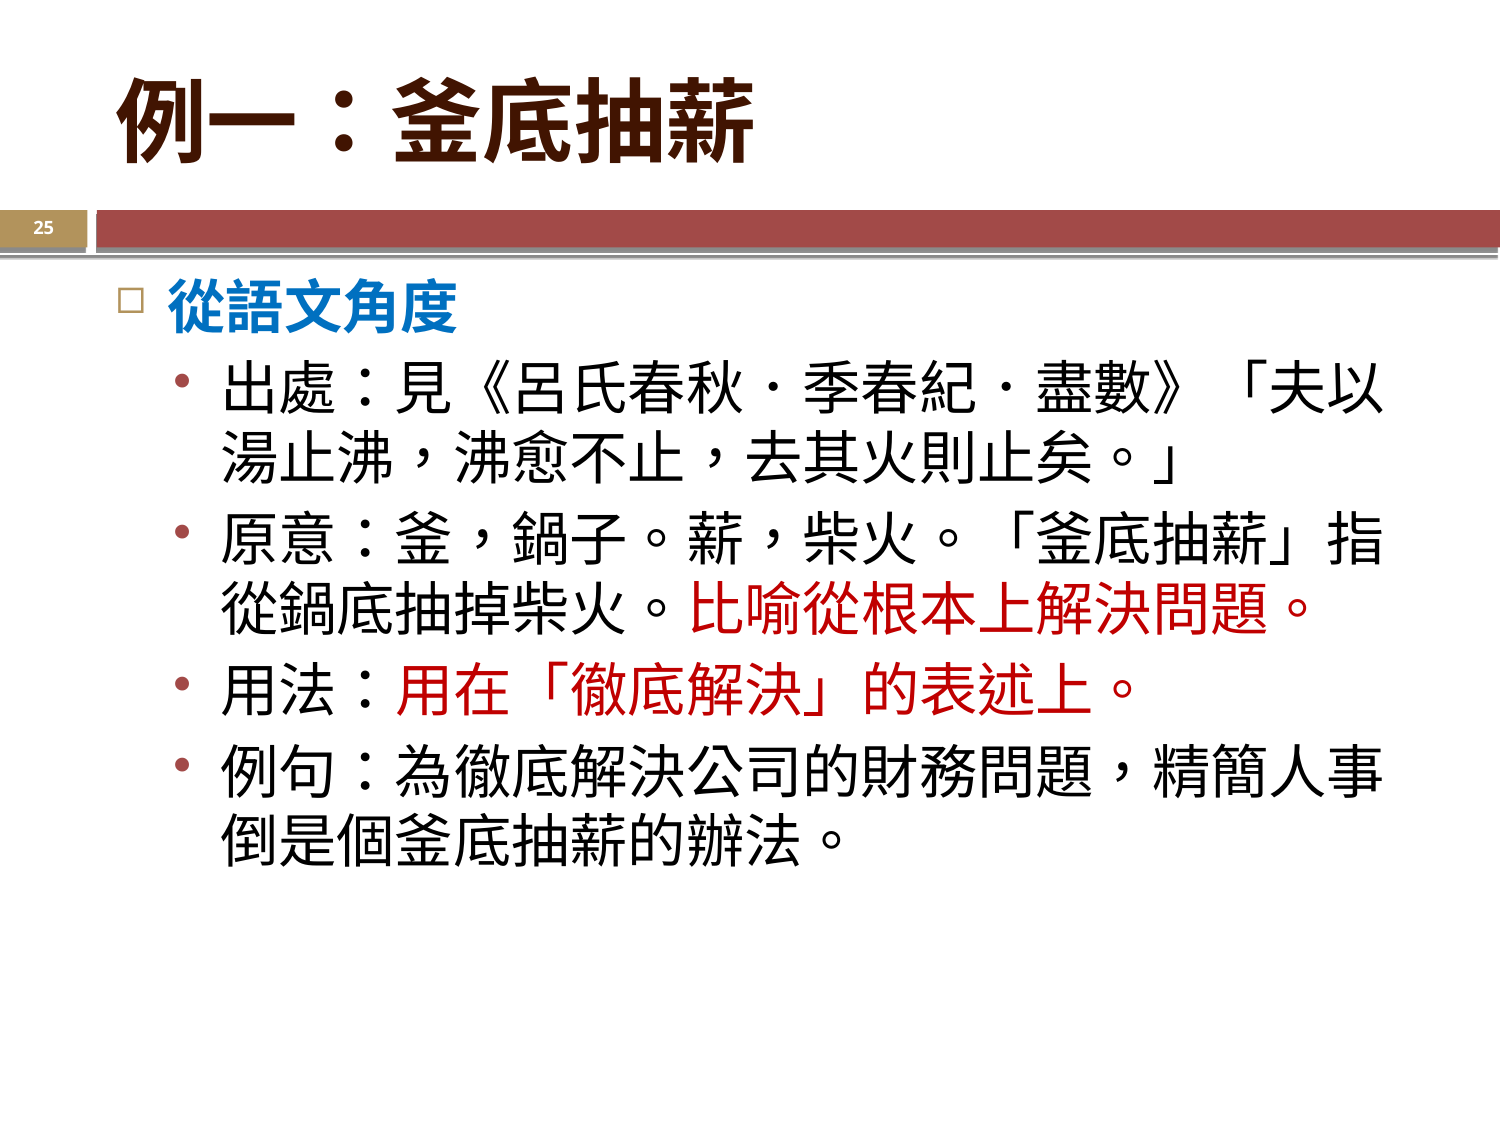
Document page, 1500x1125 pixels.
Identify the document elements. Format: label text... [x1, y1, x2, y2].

list 從語文角度 出處：見《呂氏春秋．季春紀．盡數》「夫以湯止沸，沸愈不止，去其火則止矣。」 原意：釜，鍋子。薪，柴火。「釜底抽薪」指從鍋底抽掉柴火。比喻從根本上解決問題。 用法：用在「徹底解決」的表述上。 例句：為徹底解決公司的財務問題，精簡人事倒是個釜底抽薪的辦法。 [100, 262, 1438, 1000]
slide_number <編號> [0, 208, 88, 249]
title 例一：釜底抽薪 [100, 37, 1438, 200]
